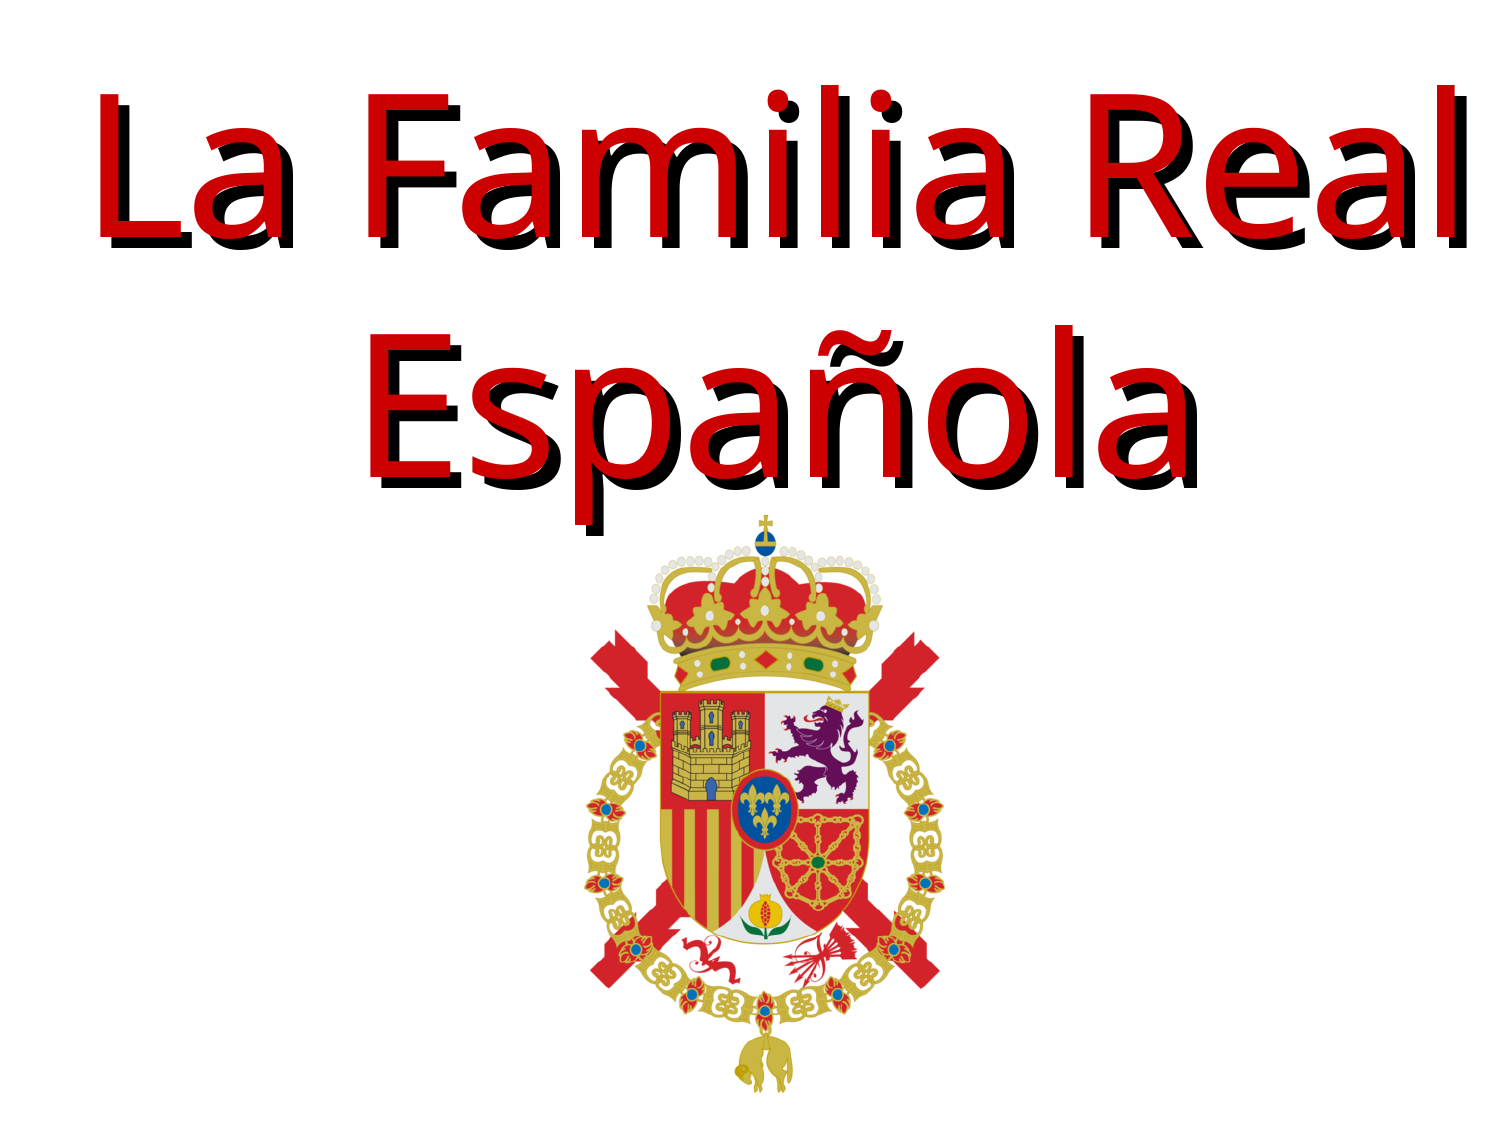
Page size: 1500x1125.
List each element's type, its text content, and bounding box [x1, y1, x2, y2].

picture [584, 515, 945, 1093]
title La Familia Real Española [53, 29, 1500, 525]
